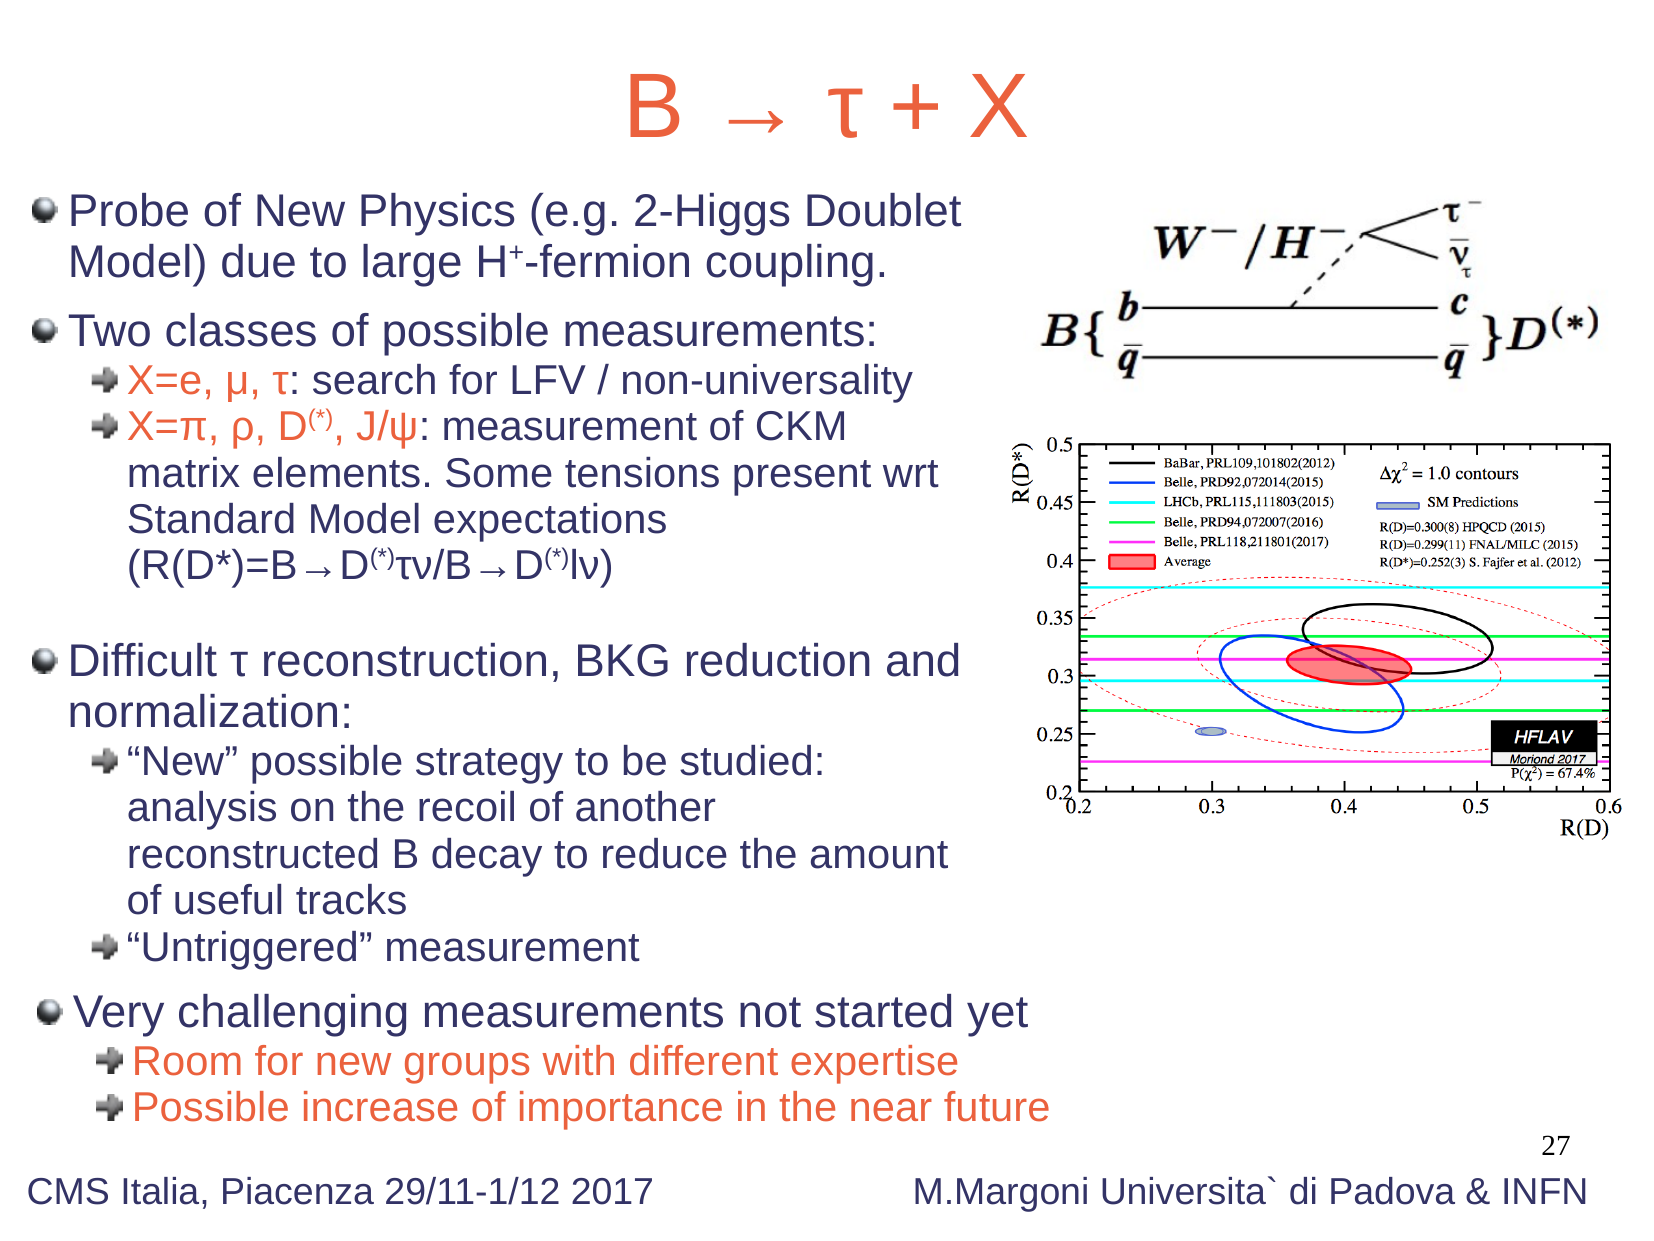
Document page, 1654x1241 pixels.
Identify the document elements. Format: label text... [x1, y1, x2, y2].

picture [1009, 183, 1619, 396]
text_box Two classes of possible measurements: X=e, μ, τ: search for LFV / non-universality X=π, ρ, D(*), J/ψ: measurement of CKM matrix elements. Some tensions present wrt Standard Model expectations (R(D*)=B→D(*)τν/B→D(*)lν) Difficult τ reconstruction, BKG reduction and normalization: “New” possible strategy to be studied: analysis on the recoil of another reconstructed B decay to reduce the amount of useful tracks “Untriggered” measurement [17, 335, 981, 1074]
title B → τ + X [82, 2, 1571, 183]
text_box CMS Italia, Piacenza 29/11-1/12 2017 M.Margoni Universita` di Padova & INFN [11, 1163, 1642, 1221]
text_box Very challenging measurements not started yet Room for new groups with different expertise Possible increase of importance in the near future [22, 978, 1607, 1190]
picture [1000, 425, 1642, 851]
text_box Probe of New Physics (e.g. 2-Higgs Doublet Model) due to large H+-fermion coupling. [17, 177, 1052, 335]
